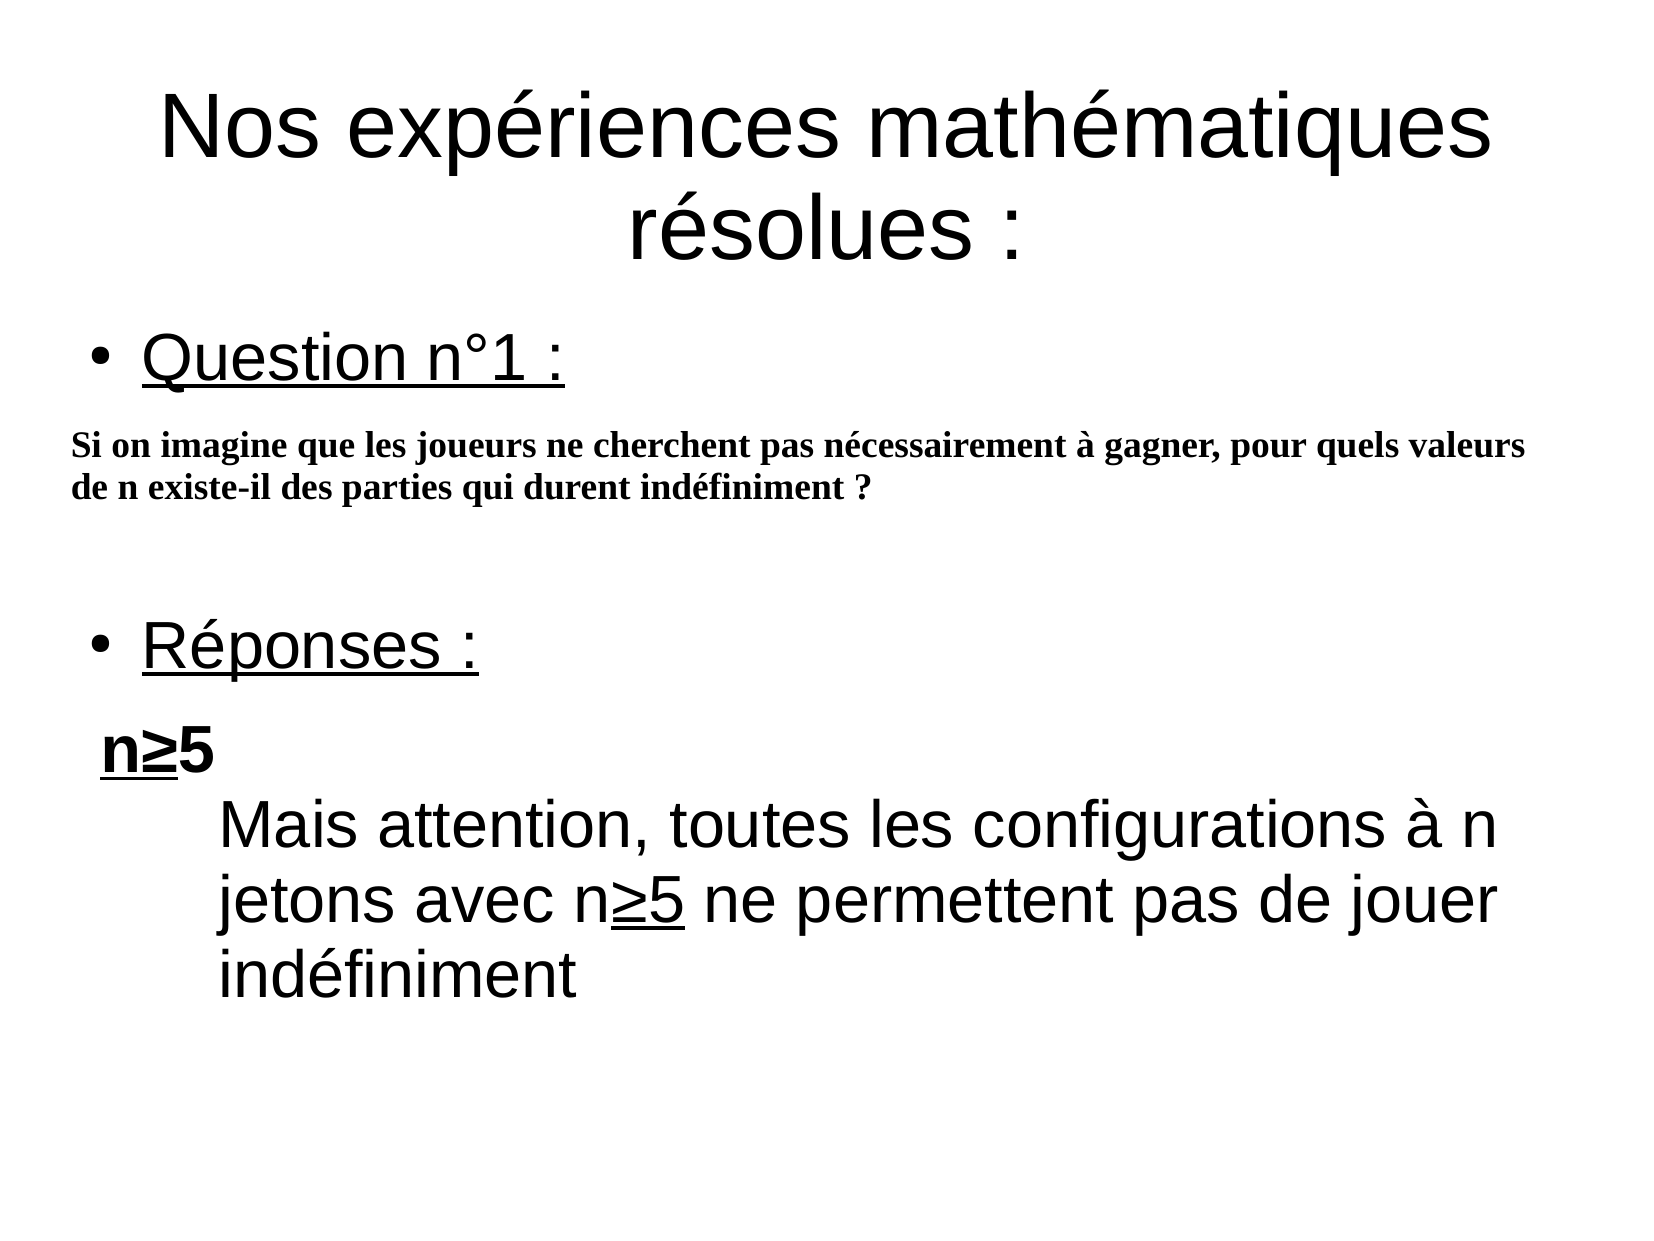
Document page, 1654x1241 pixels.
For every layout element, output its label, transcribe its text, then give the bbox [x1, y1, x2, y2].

title Nos expériences mathématiques résolues : [0, 73, 1654, 281]
list Question n°1 : Si on imagine que les joueurs ne cherchent pas nécessairement à gagner, pour quels valeurs de n existe-il des parties qui durent indéfiniment ? Réponses : n≥5 Mais attention, toutes les configurations à n jetons avec n≥5 ne permettent pas de jouer indéfiniment [70, 320, 1560, 1040]
